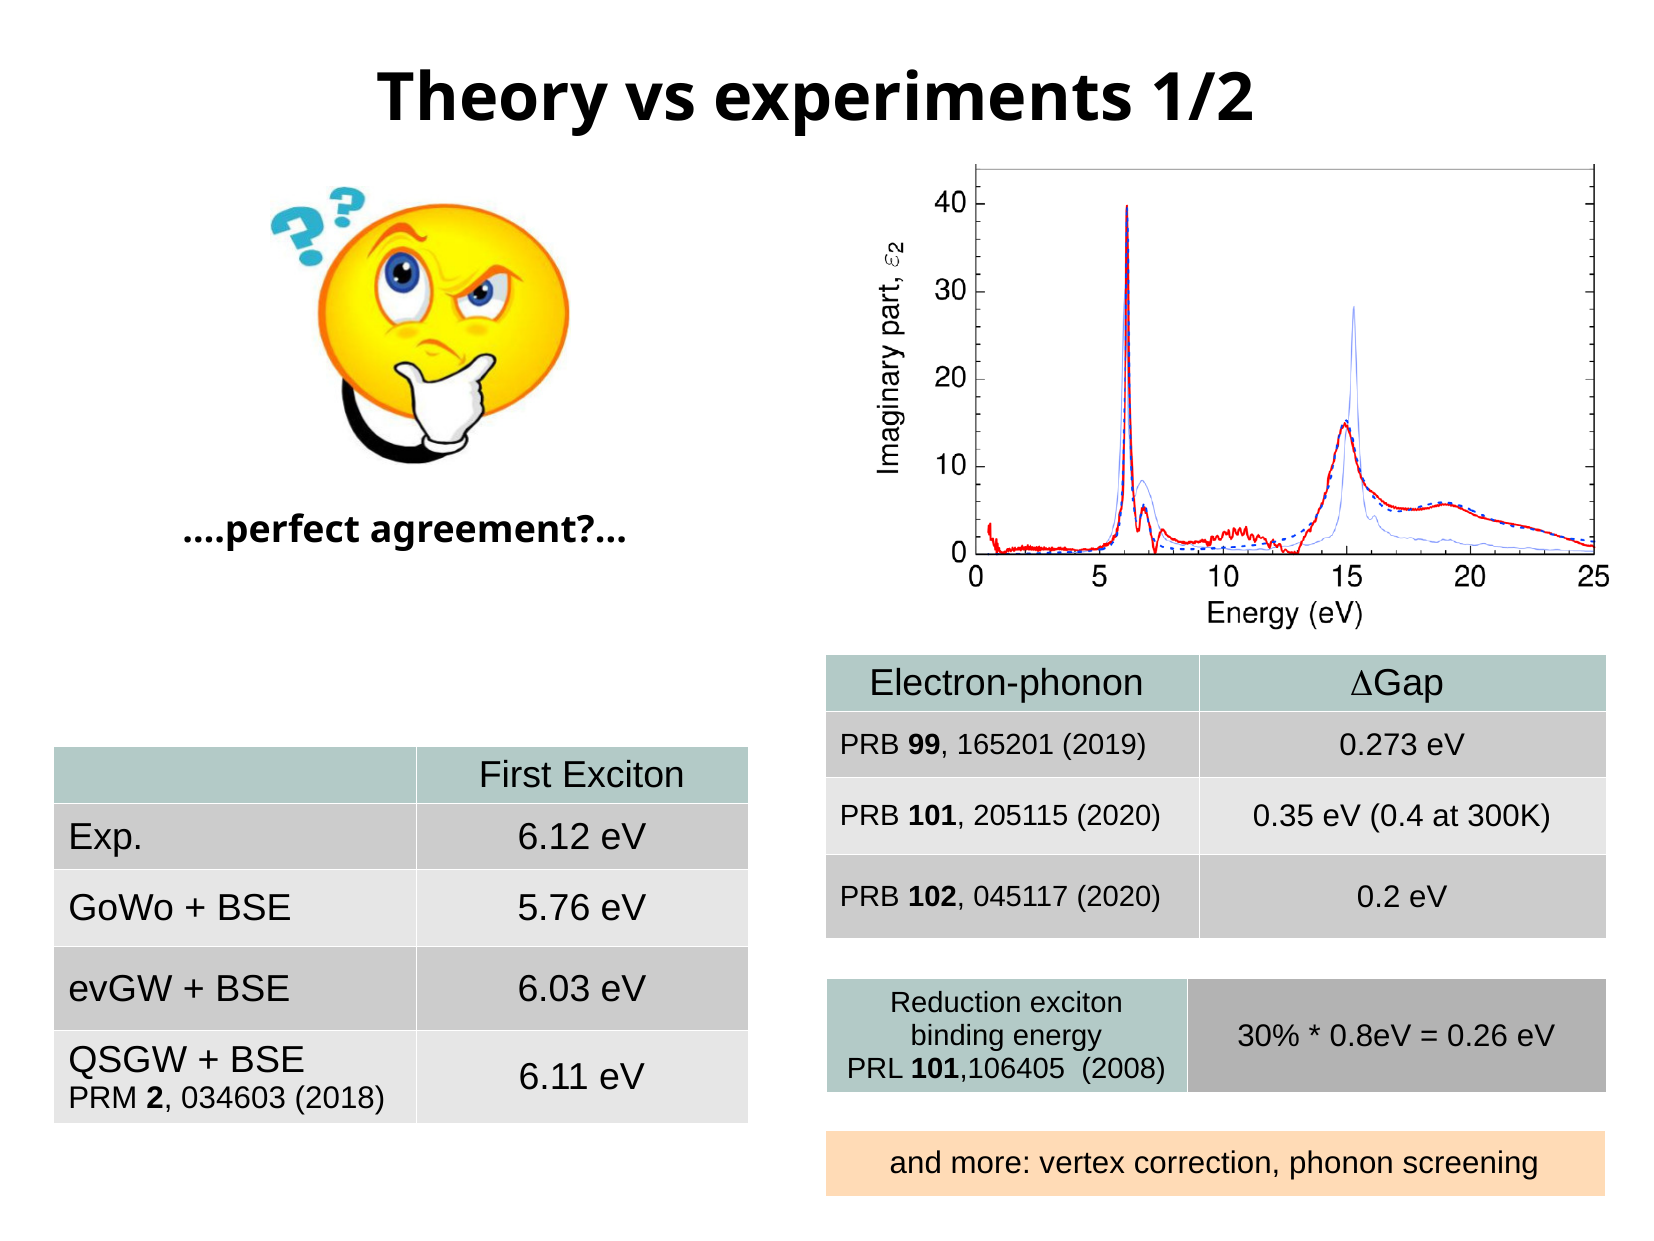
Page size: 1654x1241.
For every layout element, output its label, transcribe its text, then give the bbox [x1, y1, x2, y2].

table_cell evGW + BSE [54, 947, 416, 1030]
table_header DGap [1200, 655, 1606, 711]
table_cell 5.76 eV [417, 870, 748, 946]
table_cell 0.2 eV [1200, 855, 1606, 938]
table_header First Exciton [417, 747, 748, 803]
table_header 30% * 0.8eV = 0.26 eV [1188, 979, 1606, 1092]
title Theory vs experiments 1/2 [71, 38, 1561, 151]
table_cell PRB 101, 205115 (2020) [826, 778, 1199, 854]
picture [870, 164, 1621, 641]
table_cell 0.273 eV [1200, 712, 1606, 777]
table_cell 6.12 eV [417, 804, 748, 869]
text_box ….perfect agreement?... [135, 495, 676, 548]
table_header [54, 747, 416, 803]
table_cell 6.03 eV [417, 947, 748, 1030]
table_cell 6.11 eV [417, 1031, 748, 1123]
table_cell Exp. [54, 804, 416, 869]
table_cell QSGW + BSE PRM 2, 034603 (2018) [54, 1031, 416, 1123]
table_cell PRB 102, 045117 (2020) [826, 855, 1199, 938]
table_cell 0.35 eV (0.4 at 300K) [1200, 778, 1606, 854]
table_header Electron-phonon [826, 655, 1199, 711]
table_header and more: vertex correction, phonon screening [826, 1131, 1605, 1196]
table_header Reduction exciton binding energy PRL 101,106405 (2008) [827, 979, 1187, 1092]
picture [270, 186, 571, 466]
table_cell GoWo + BSE [54, 870, 416, 946]
table_cell PRB 99, 165201 (2019) [826, 712, 1199, 777]
